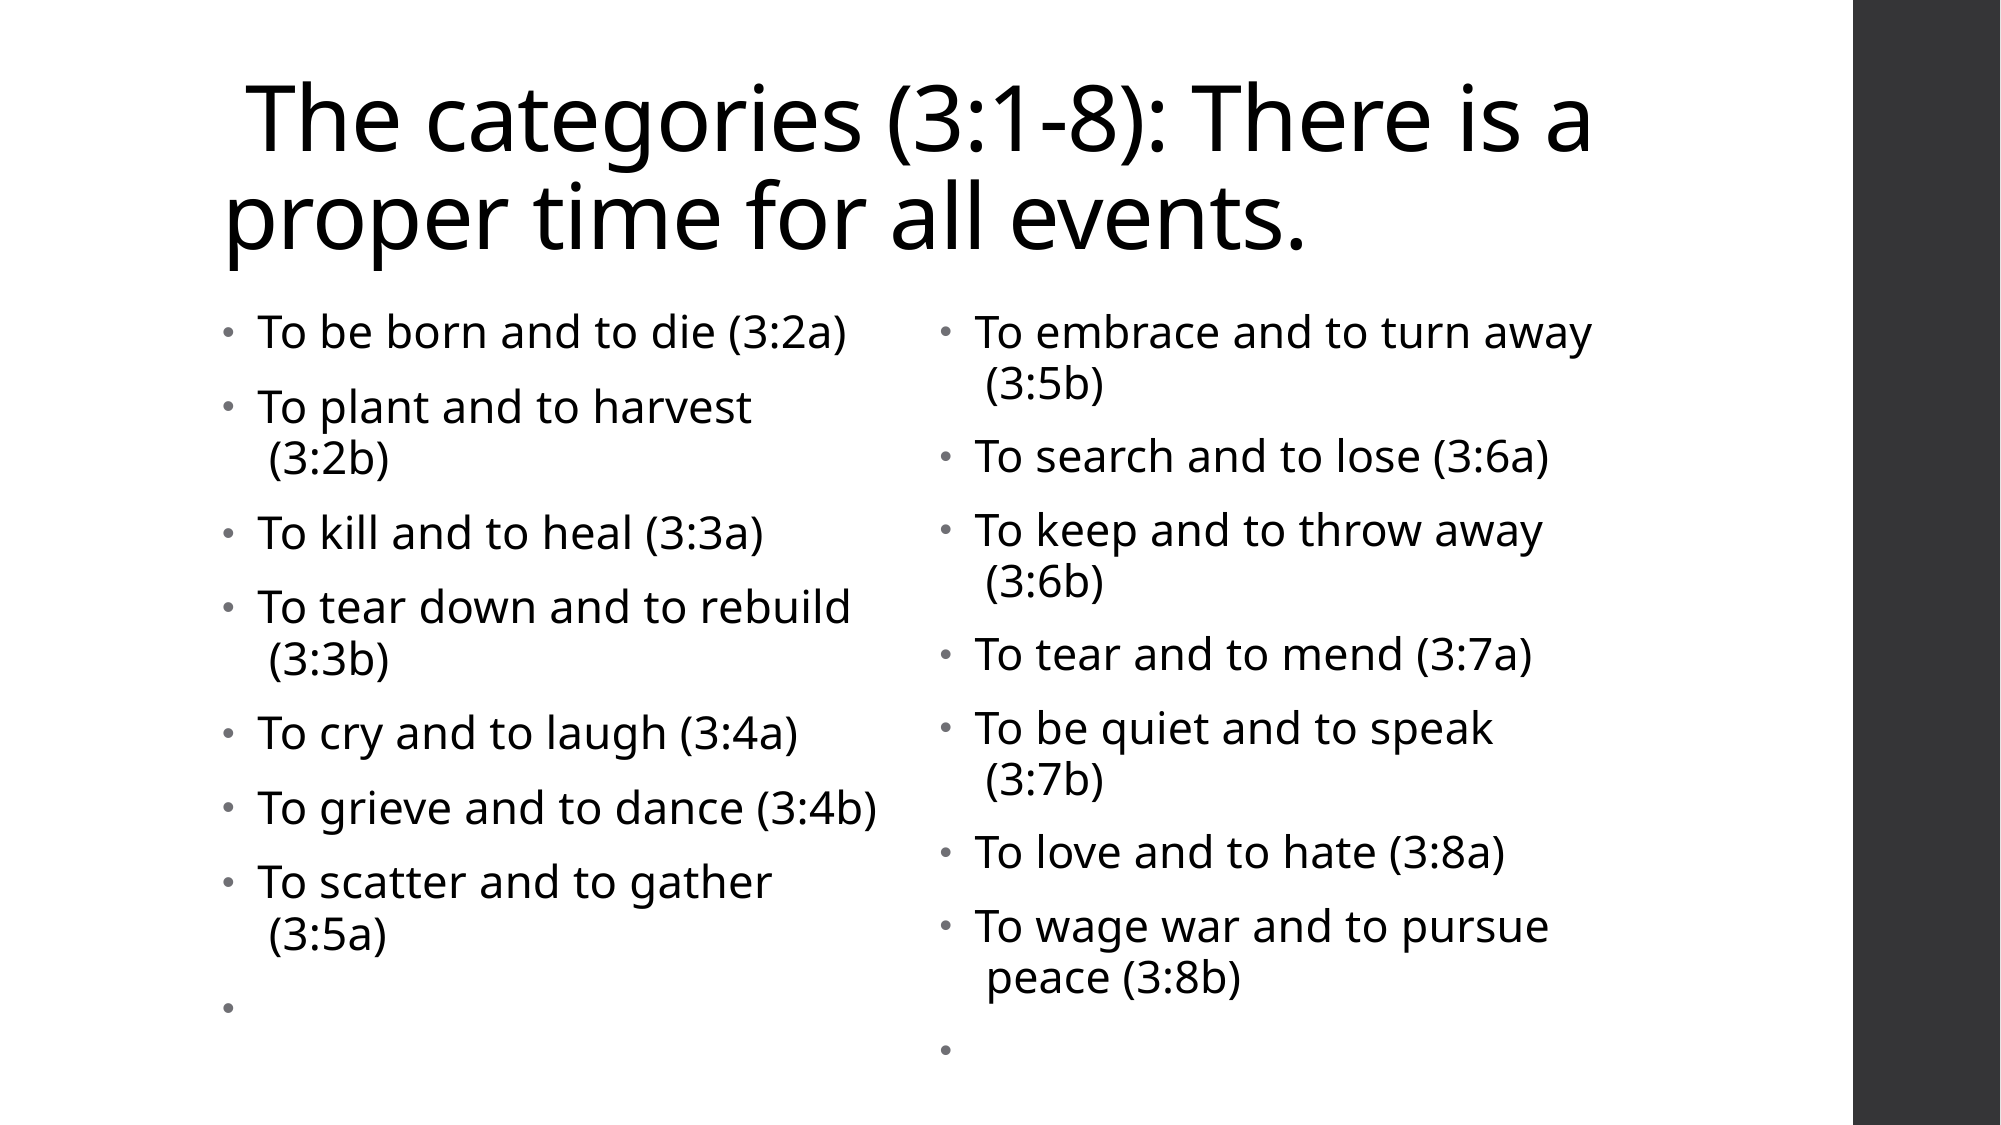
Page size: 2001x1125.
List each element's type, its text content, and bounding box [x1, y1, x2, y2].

list To embrace and to turn away (3:5b) To search and to lose (3:6a) To keep and to throw away (3:6b) To tear and to mend (3:7a) To be quiet and to speak (3:7b) To love and to hate (3:8a) To wage war and to pursue peace (3:8b) [924, 299, 1617, 1014]
title The categories (3:1-8): There is a proper time for all events. [206, 60, 1797, 278]
list To be born and to die (3:2a) To plant and to harvest (3:2b) To kill and to heal (3:3a) To tear down and to rebuild (3:3b) To cry and to laugh (3:4a) To grieve and to dance (3:4b) To scatter and to gather (3:5a) [207, 299, 900, 1014]
